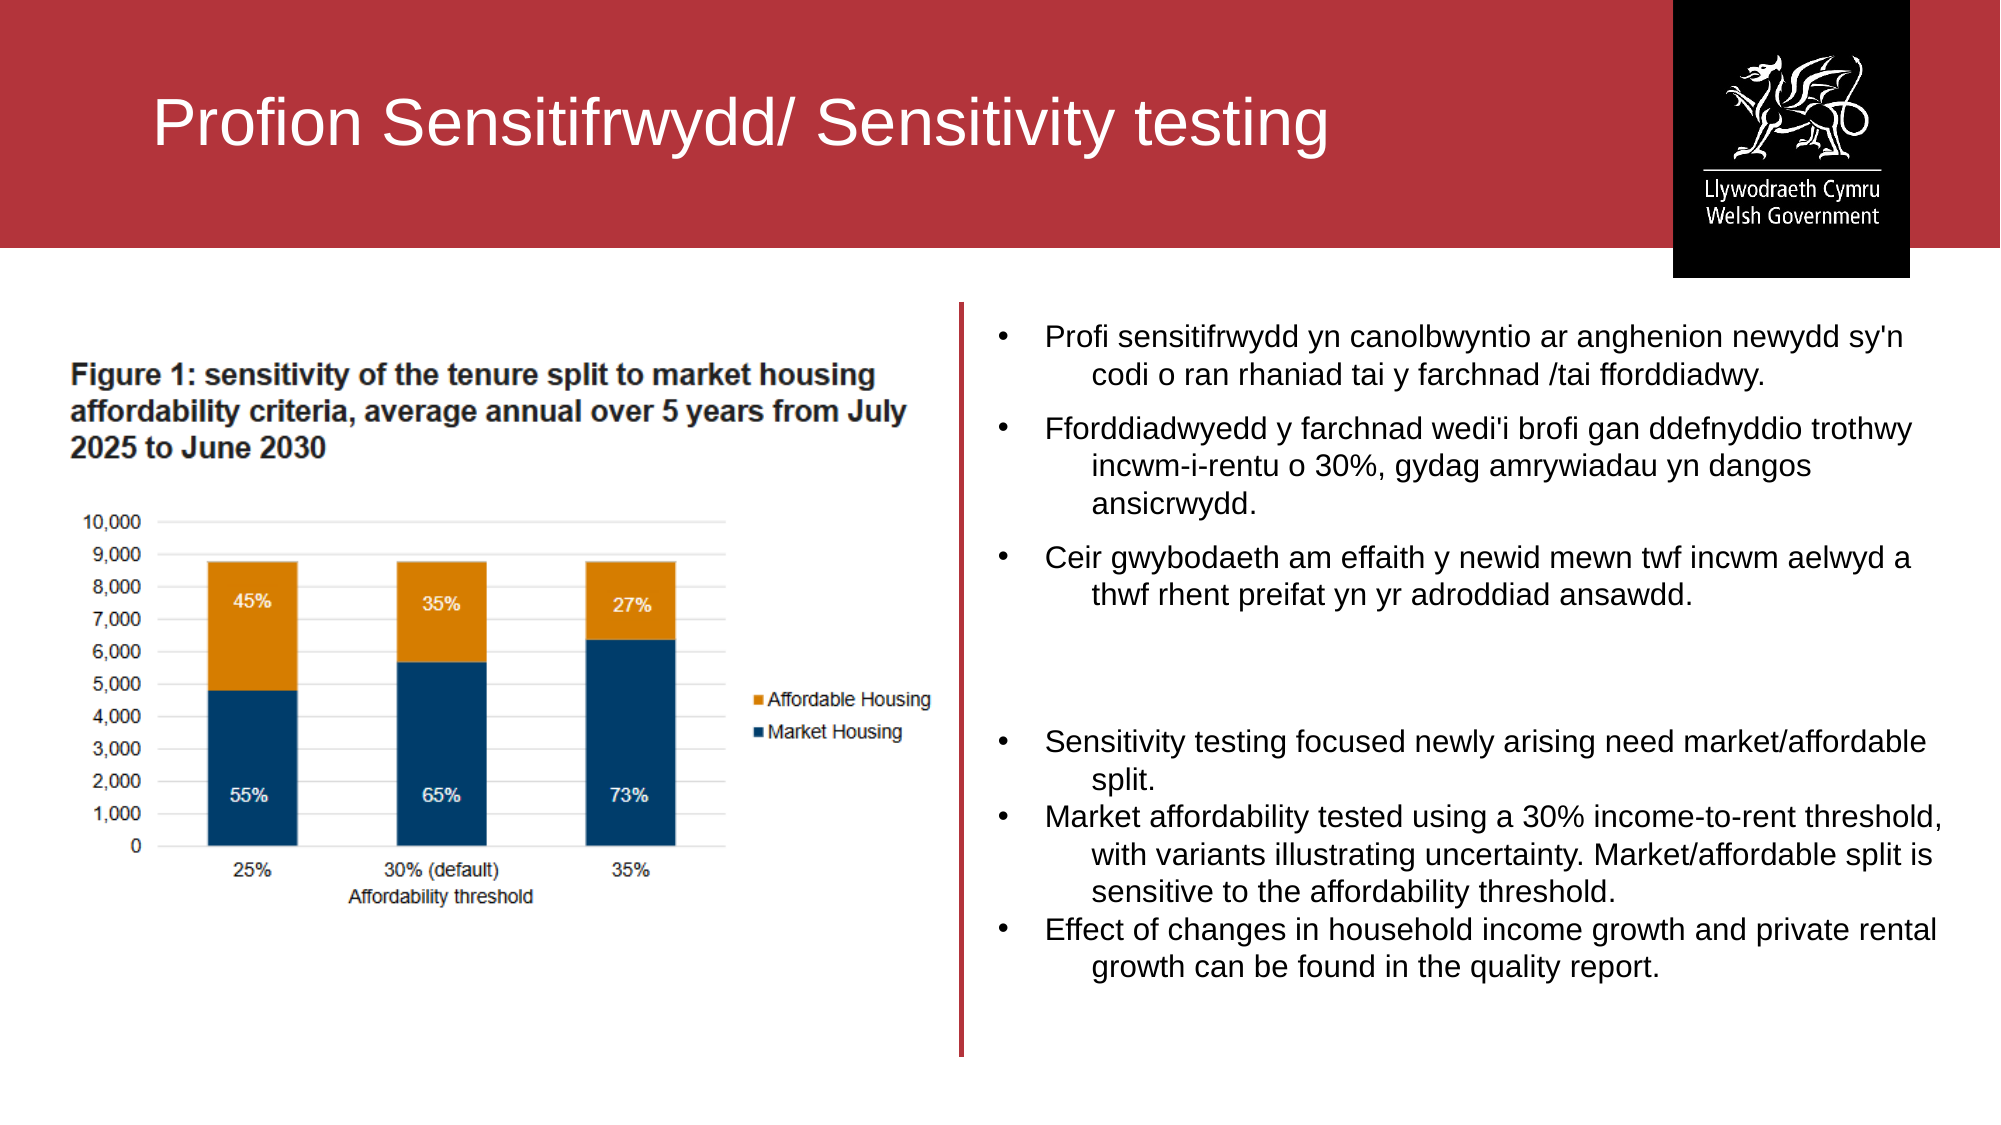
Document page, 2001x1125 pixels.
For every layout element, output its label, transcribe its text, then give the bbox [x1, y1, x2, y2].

title Profion Sensitifrwydd/ Sensitivity testing [137, 15, 1863, 233]
text_box Sensitivity testing focused newly arising need market/affordable split. Market affordability tested using a 30% income‑to‑rent threshold, with variants illustrating uncertainty. Market/affordable split is sensitive to the affordability threshold. Effect of changes in household income growth and private rental growth can be found in the quality report. [982, 714, 2000, 995]
picture [41, 336, 937, 926]
text_box Profi sensitifrwydd yn canolbwyntio ar anghenion newydd sy'n codi o ran rhaniad tai y farchnad /tai fforddiadwy. Fforddiadwyedd y farchnad wedi'i brofi gan ddefnyddio trothwy incwm‑i‑rentu o 30%, gydag amrywiadau yn dangos ansicrwydd. Ceir gwybodaeth am effaith y newid mewn twf incwm aelwyd a thwf rhent preifat yn yr adroddiad ansawdd. [982, 309, 1983, 586]
